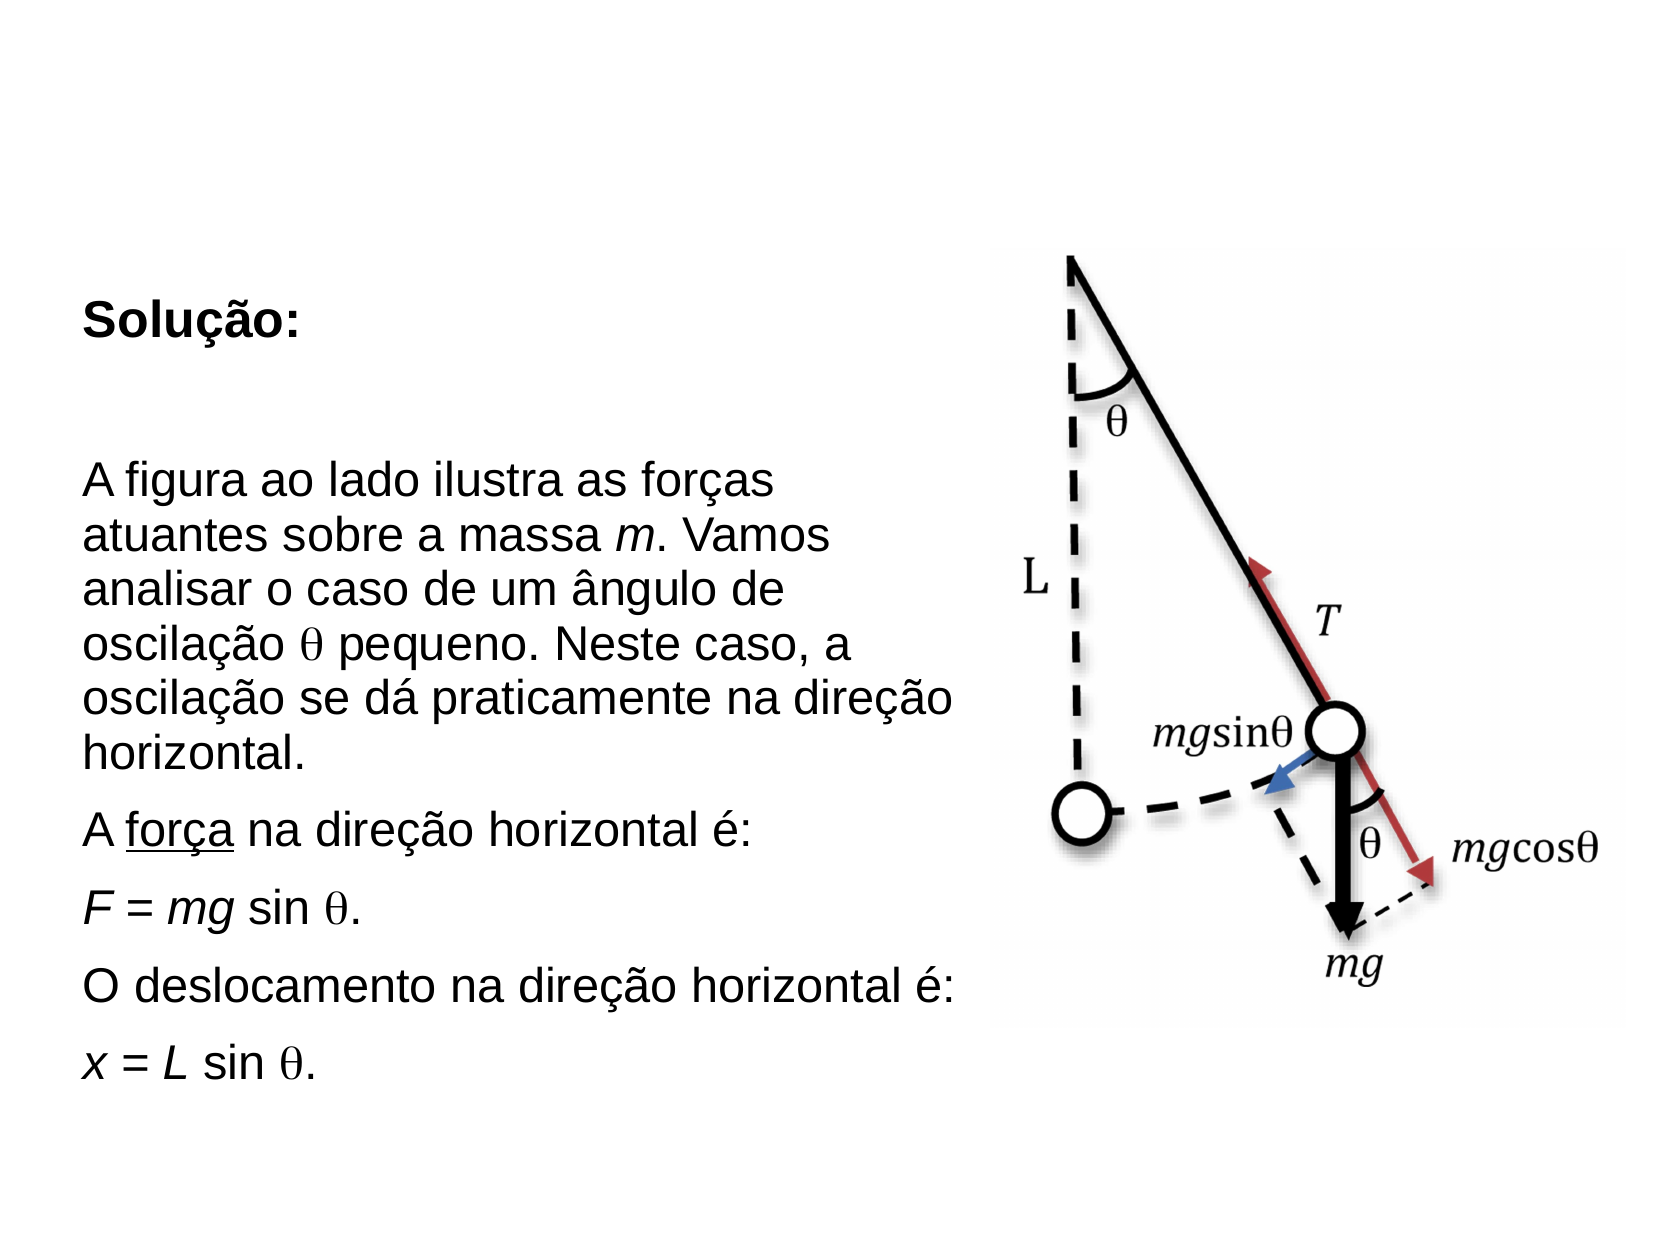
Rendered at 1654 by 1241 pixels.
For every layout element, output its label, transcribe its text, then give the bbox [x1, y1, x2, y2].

list Solução: A figura ao lado ilustra as forças atuantes sobre a massa m. Vamos analisar o caso de um ângulo de oscilação q pequeno. Neste caso, a oscilação se dá praticamente na direção horizontal. A força na direção horizontal é: F = mg sin q. O deslocamento na direção horizontal é: x = L sin q. [82, 290, 957, 1111]
picture [990, 248, 1626, 1028]
